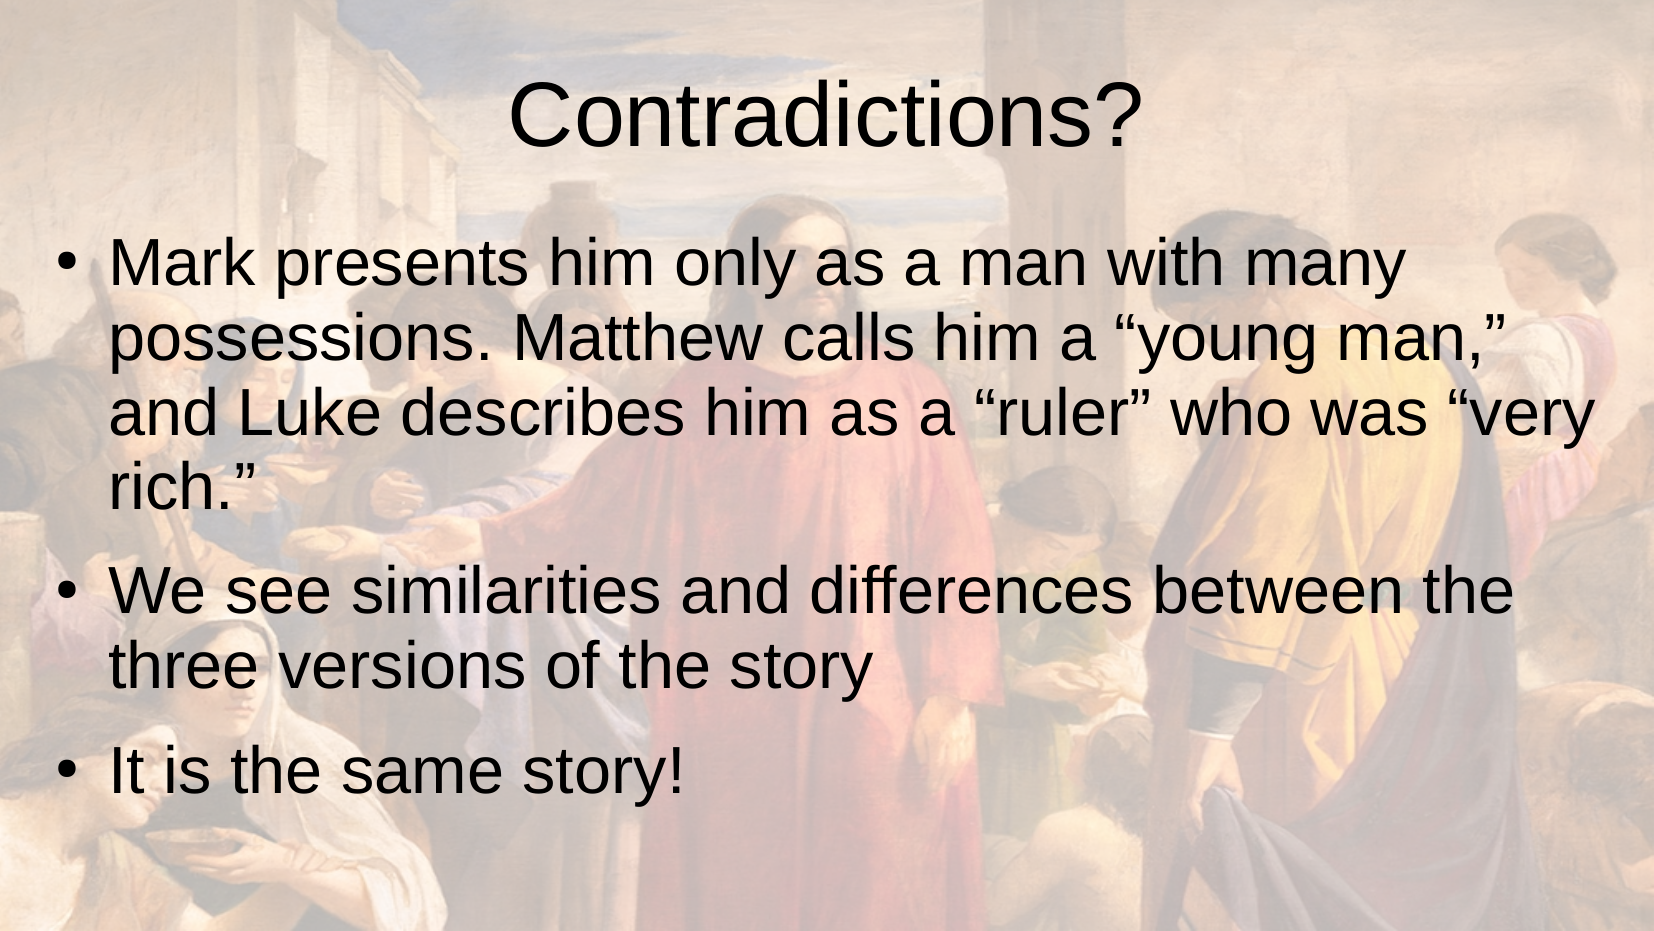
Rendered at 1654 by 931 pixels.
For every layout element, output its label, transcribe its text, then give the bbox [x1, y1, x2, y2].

title Contradictions? [82, 37, 1571, 193]
picture [0, 0, 1654, 931]
list Mark presents him only as a man with many possessions. Matthew calls him a “young man,” and Luke describes him as a “ruler” who was “very rich.” We see similarities and differences between the three versions of the story It is the same story! [37, 225, 1613, 901]
